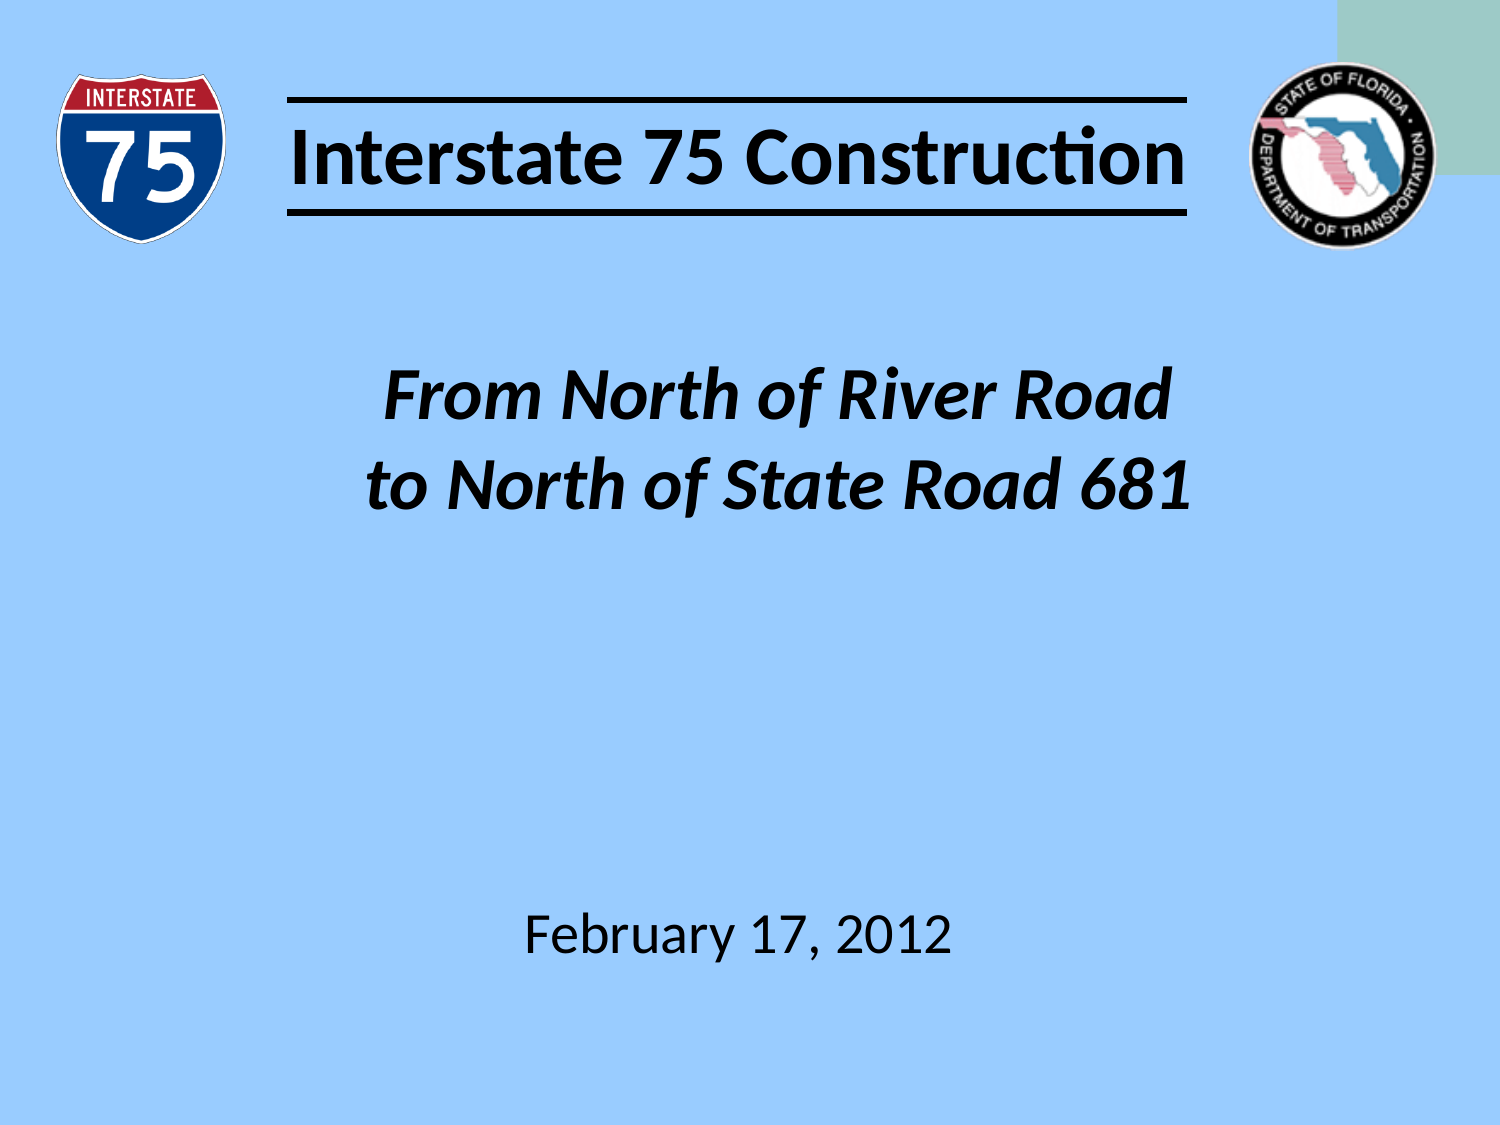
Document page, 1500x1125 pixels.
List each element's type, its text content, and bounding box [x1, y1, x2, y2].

picture [1249, 62, 1438, 251]
text_box February 17, 2012 [320, 887, 1158, 1038]
title From North of River Road to North of State Road 681 [320, 337, 1238, 663]
picture [56, 74, 226, 244]
text_box Interstate 75 Construction [207, 112, 1271, 300]
